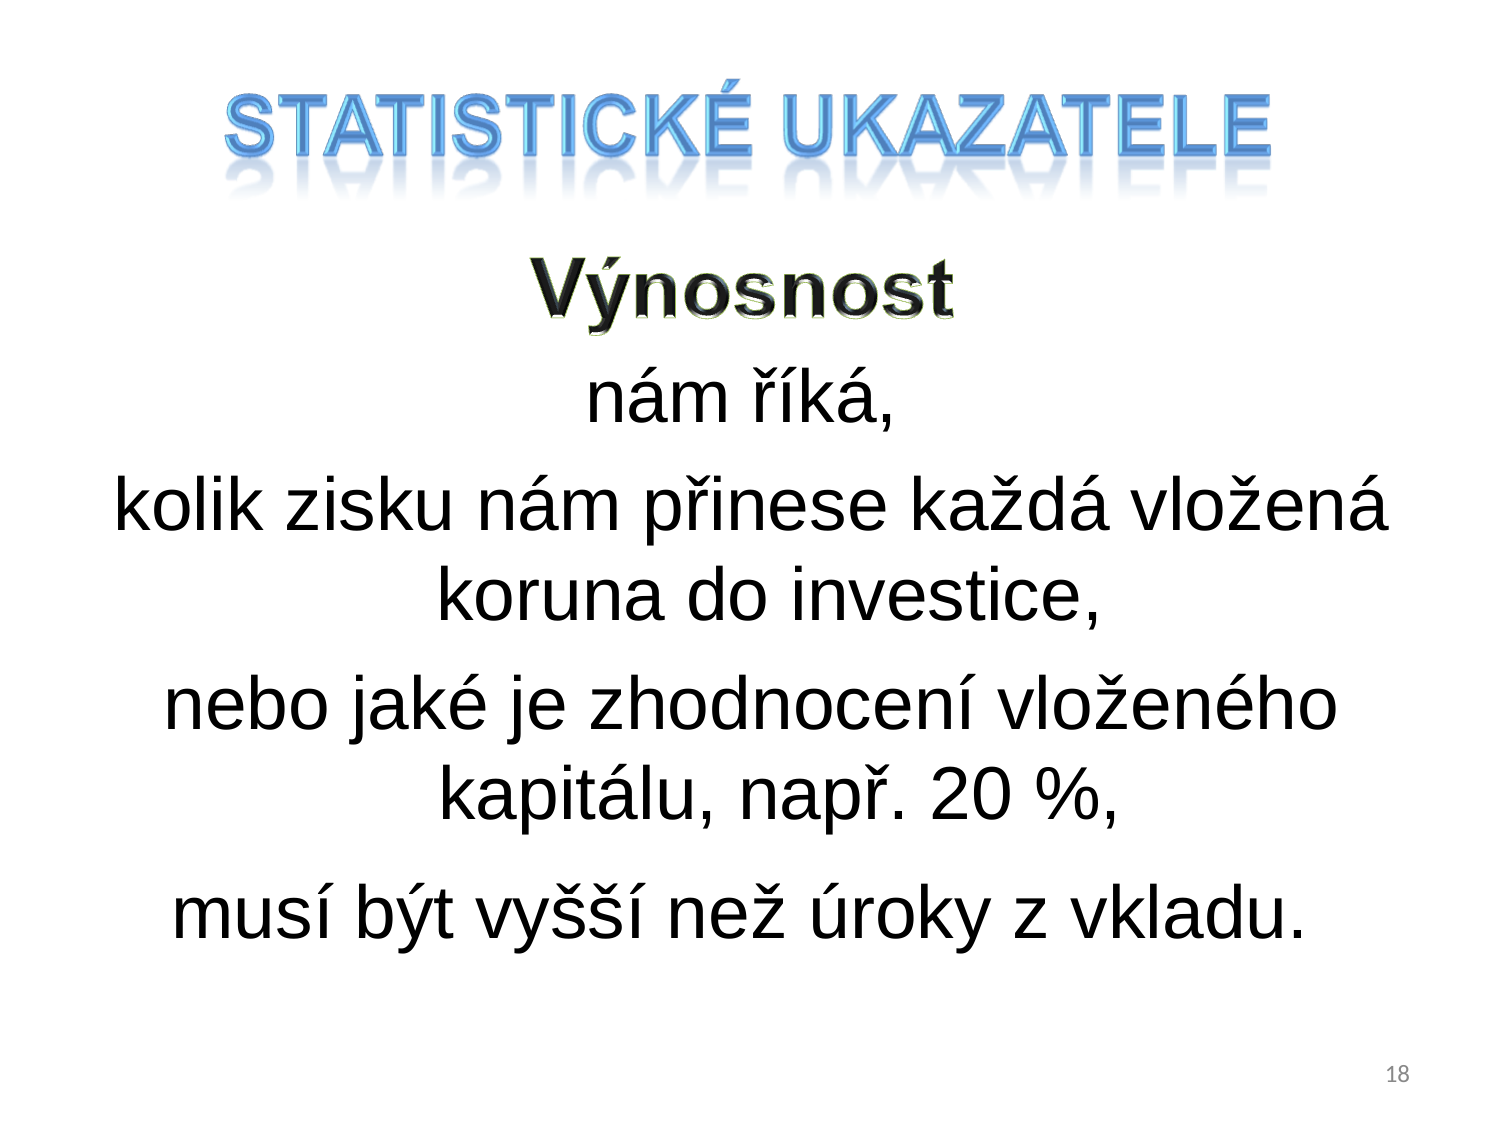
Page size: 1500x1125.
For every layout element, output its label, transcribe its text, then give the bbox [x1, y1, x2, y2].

list nám říká, kolik zisku nám přinese každá vložená koruna do investice, nebo jaké je zhodnocení vloženého kapitálu, např. 20 %, musí být vyšší než úroky z vkladu. [76, 290, 1427, 1125]
picture [166, 46, 1330, 349]
text_box <číslo> [1074, 1042, 1426, 1103]
